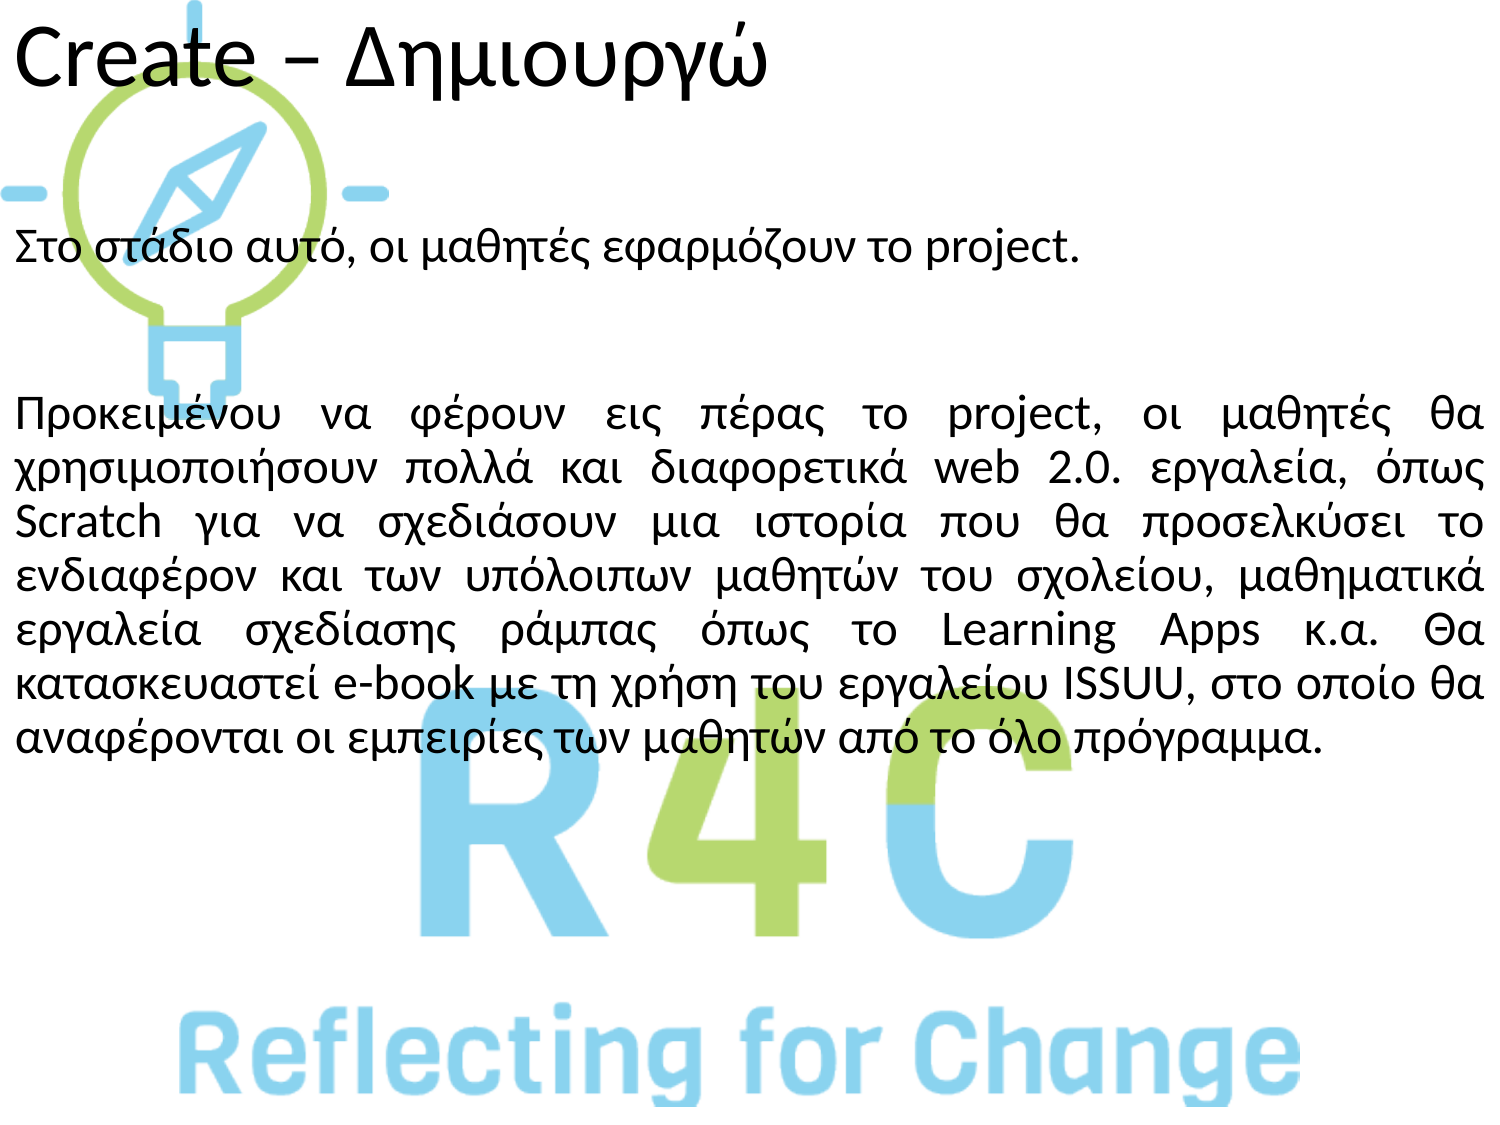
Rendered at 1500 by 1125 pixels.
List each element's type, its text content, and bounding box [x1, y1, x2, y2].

list Στο στάδιο αυτό, οι μαθητές εφαρμόζουν το project. Προκειμένου να φέρουν εις πέρας το project, οι μαθητές θα χρησιμοποιήσουν πολλά και διαφορετικά web 2.0. εργαλεία, όπως Scratch για να σχεδιάσουν μια ιστορία που θα προσελκύσει το ενδιαφέρον και των υπόλοιπων μαθητών του σχολείου, μαθηματικά εργαλεία σχεδίασης ράμπας όπως το Learning Apps κ.α. Θα κατασκευαστεί e-book με τη χρήση του εργαλείου ISSUU, στο οποίο θα αναφέρονται οι εμπειρίες των μαθητών από το όλο πρόγραμμα. [0, 212, 1500, 926]
title Create – Δημιουργώ [0, 0, 1294, 212]
picture [179, 926, 1300, 1107]
